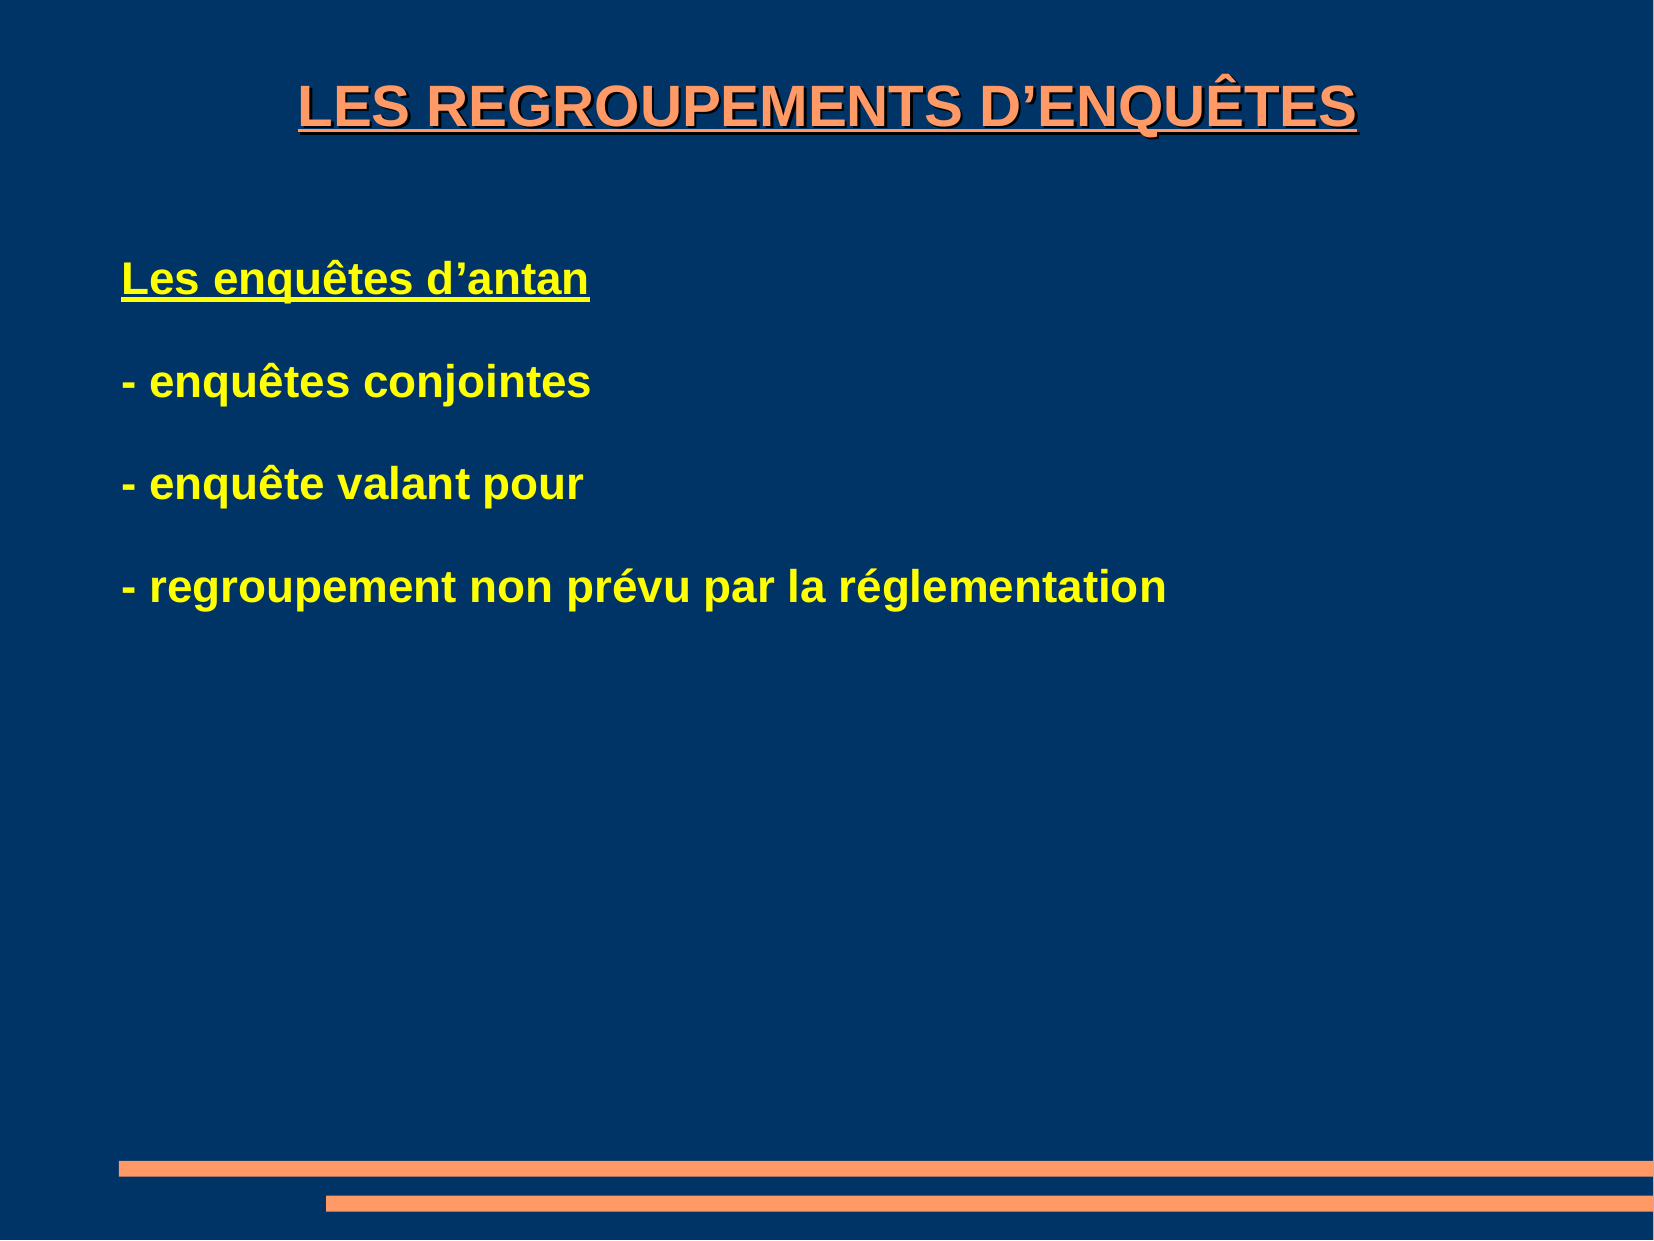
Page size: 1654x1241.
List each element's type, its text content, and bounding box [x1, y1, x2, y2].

title LES REGROUPEMENTS D’ENQUÊTES [121, 46, 1534, 166]
subtitle Les enquêtes d’antan - enquêtes conjointes - enquête valant pour - regroupement non prévu par la réglementation [121, 201, 1561, 1143]
